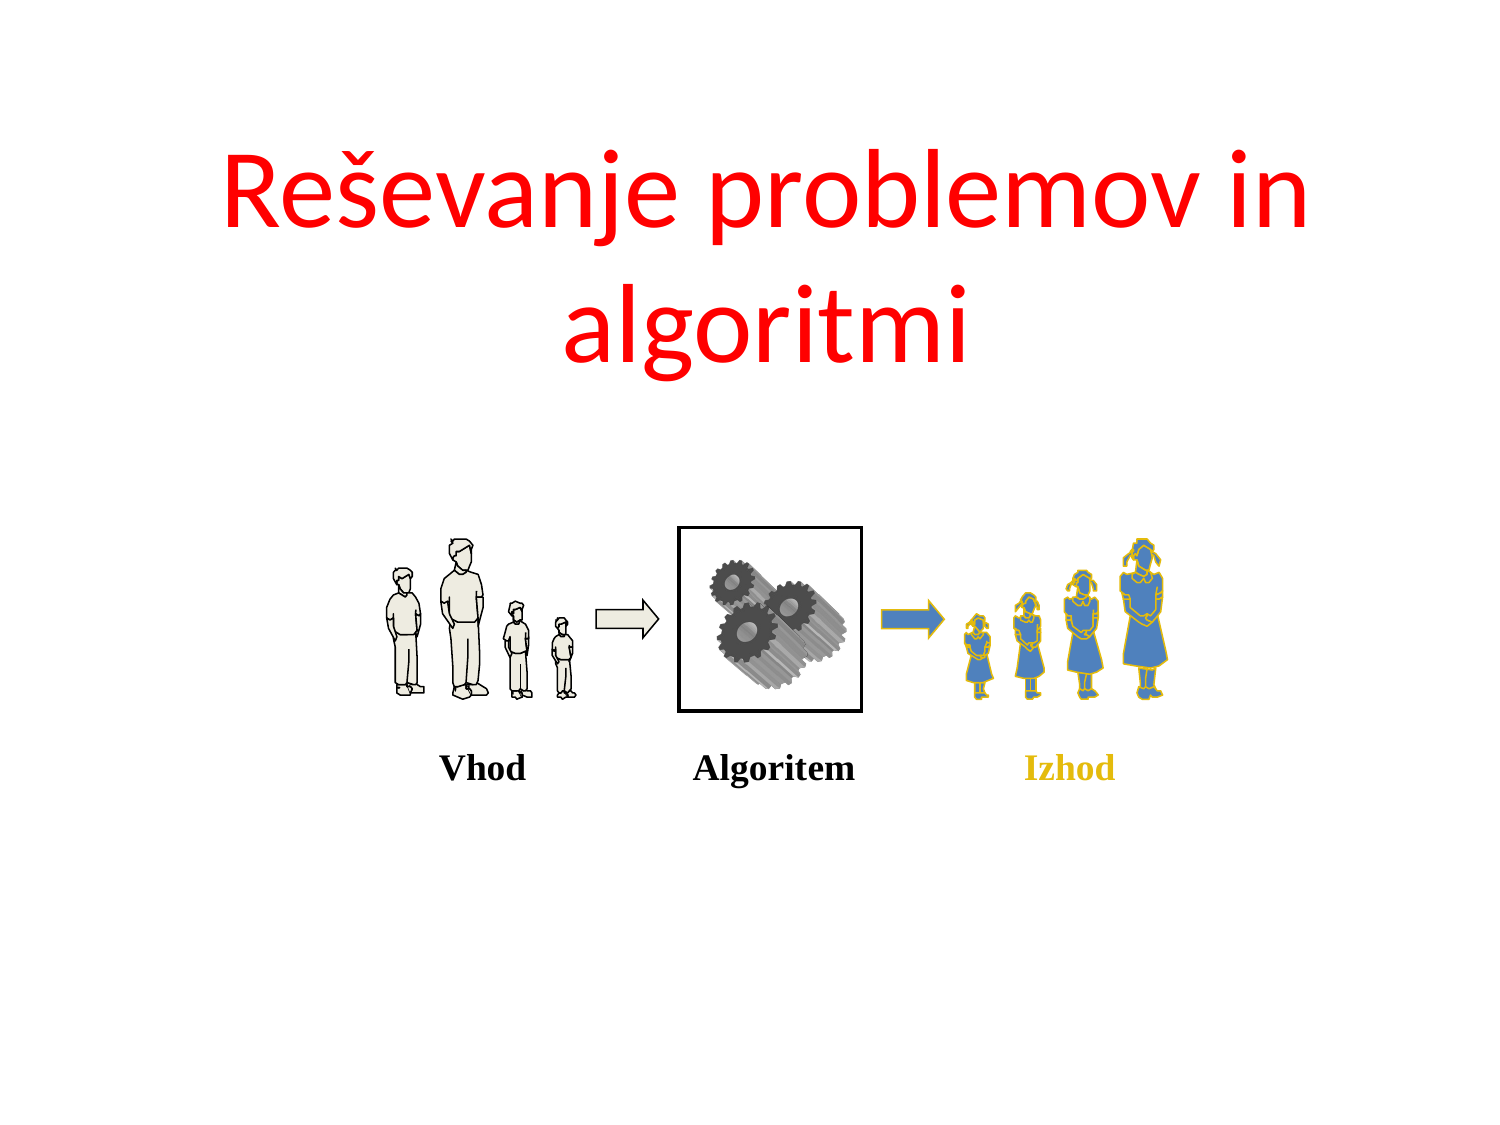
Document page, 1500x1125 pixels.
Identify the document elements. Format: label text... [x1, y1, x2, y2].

text_box Algoritem [692, 742, 856, 788]
text_box [718, 582, 816, 662]
text_box [596, 600, 659, 638]
text_box [1064, 570, 1104, 700]
text_box [386, 568, 424, 696]
text_box [964, 613, 994, 700]
text_box [711, 561, 754, 604]
title Reševanje problemov in algoritmi [128, 106, 1404, 393]
text_box [1120, 538, 1168, 700]
text_box [440, 539, 489, 700]
text_box [1013, 592, 1045, 700]
text_box Izhod [1023, 742, 1116, 788]
text_box [503, 601, 532, 700]
text_box Vhod [438, 742, 527, 788]
text_box [552, 617, 577, 700]
text_box [881, 600, 945, 639]
